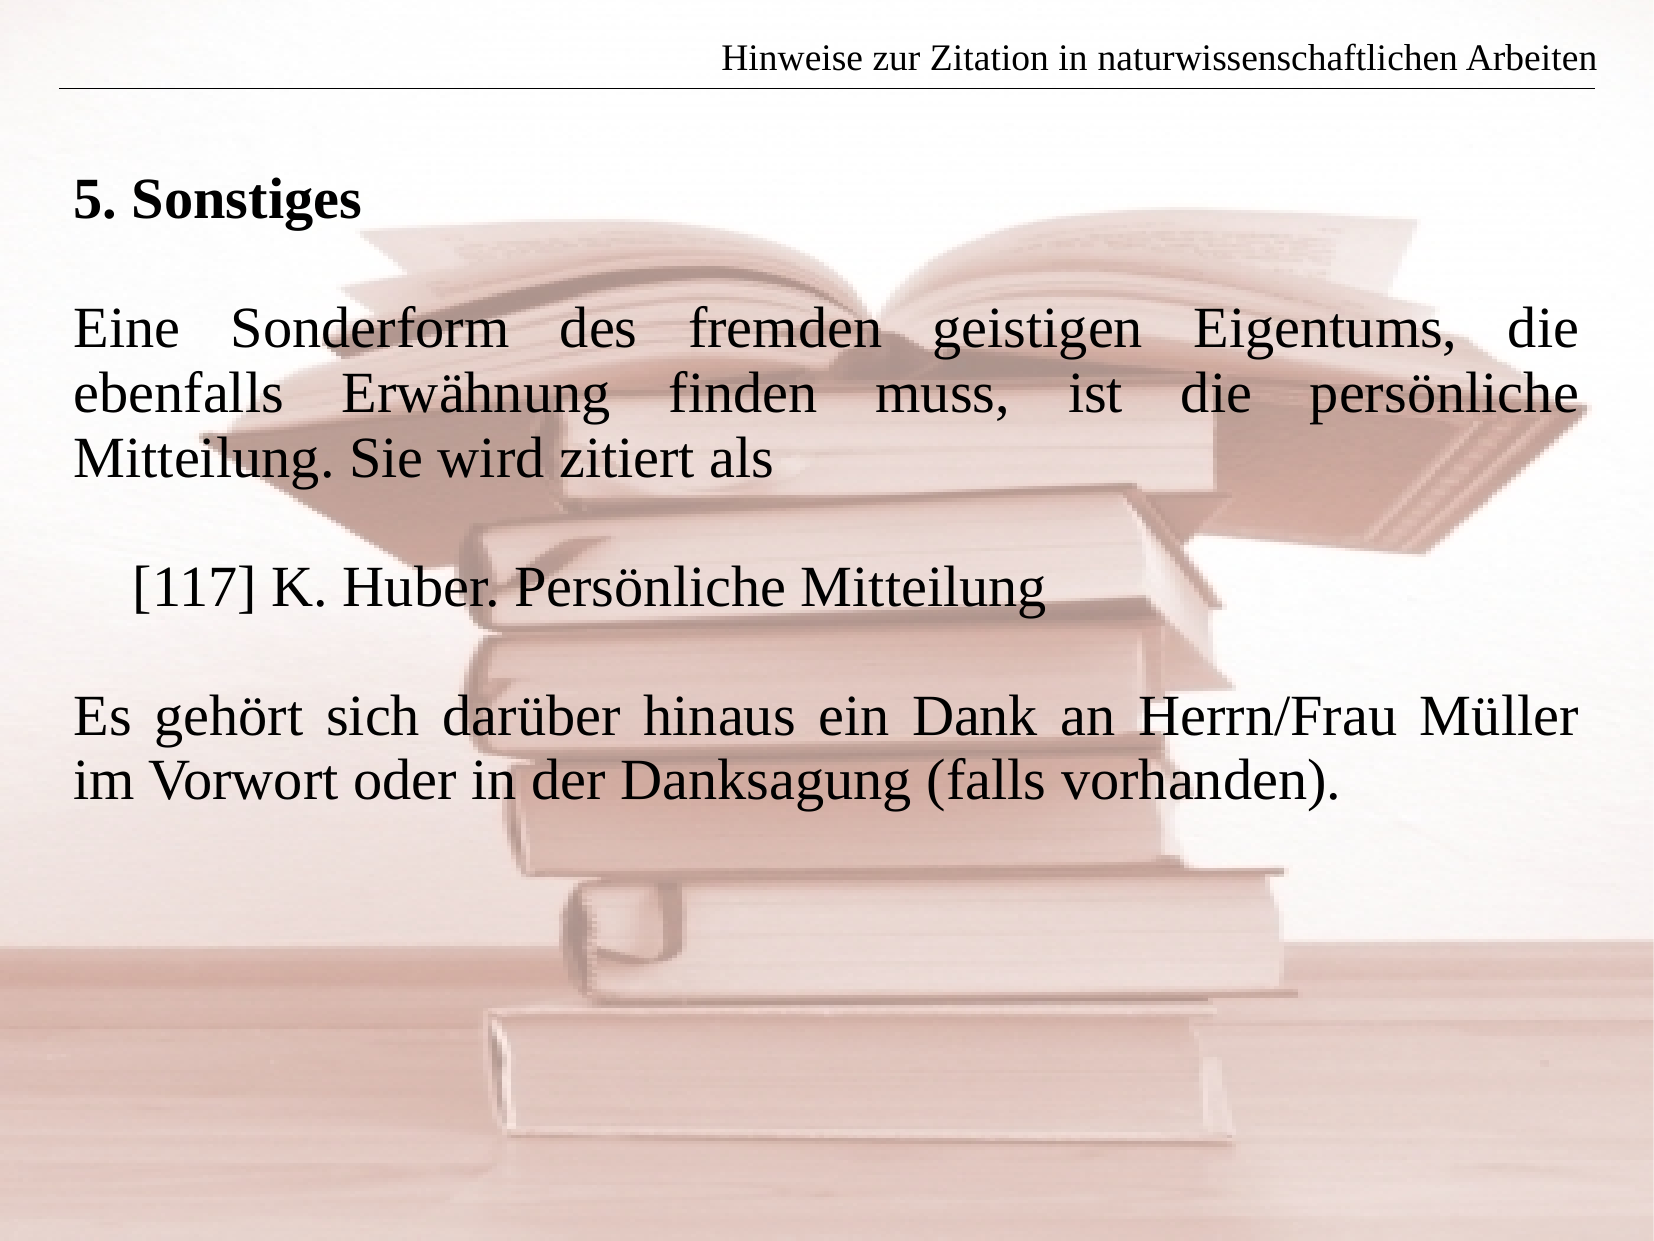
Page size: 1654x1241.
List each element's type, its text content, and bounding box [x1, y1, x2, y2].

picture [0, 0, 1654, 1241]
text_box Hinweise zur Zitation in naturwissenschaftlichen Arbeiten [578, 29, 1613, 89]
text_box 5. Sonstiges Eine Sonderform des fremden geistigen Eigentums, die ebenfalls Erwähnung finden muss, ist die persönliche Mitteilung. Sie wird zitiert als [117] K. Huber. Persönliche Mitteilung Es gehört sich darüber hinaus ein Dank an Herrn/Frau Müller im Vorwort oder in der Danksagung (falls vorhanden). [59, 159, 1595, 820]
